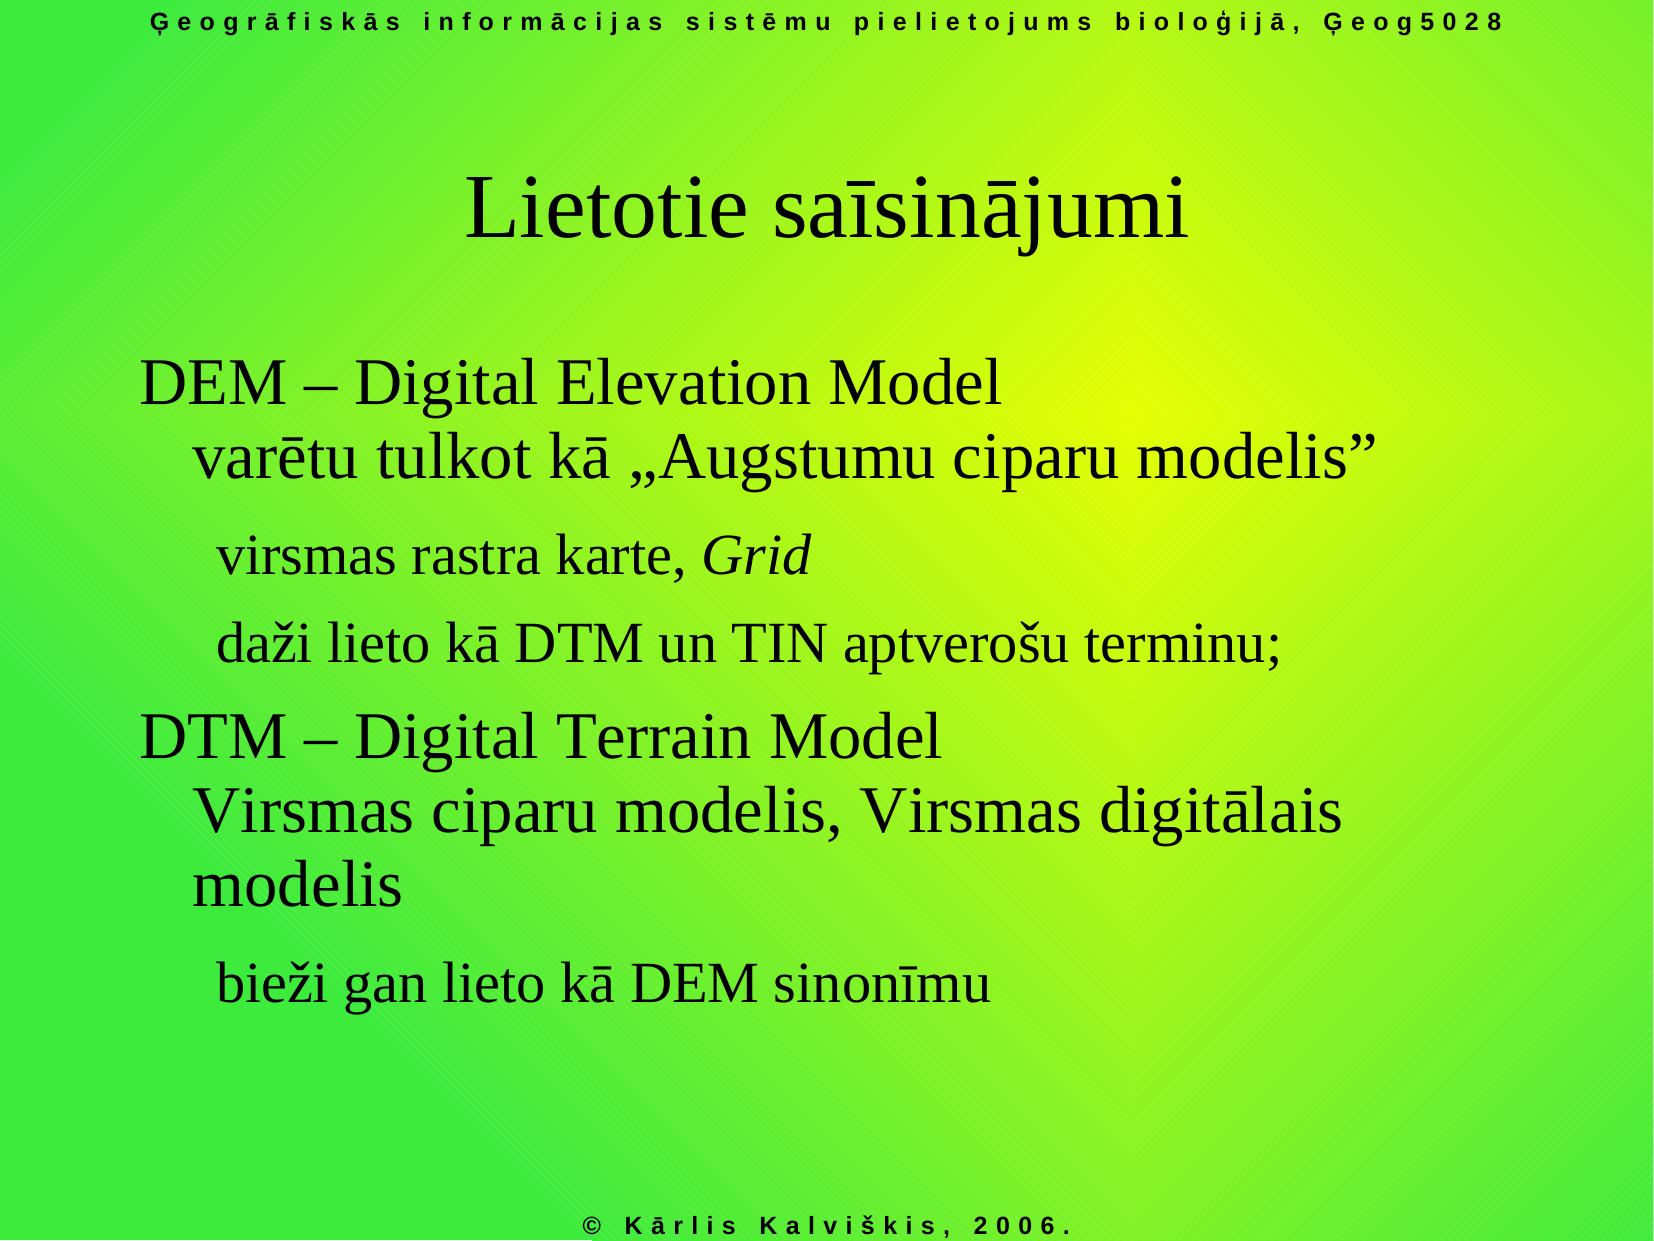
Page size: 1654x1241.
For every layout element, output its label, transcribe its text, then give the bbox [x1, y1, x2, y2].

list DEM – Digital Elevation Model varētu tulkot kā „Augstumu ciparu modelis” virsmas rastra karte, Grid daži lieto kā DTM un TIN aptverošu terminu; DTM – Digital Terrain Model Virsmas ciparu modelis, Virsmas digitālais modelis bieži gan lieto kā DEM sinonīmu [121, 344, 1534, 1127]
title Lietotie saīsinājumi [121, 102, 1534, 311]
